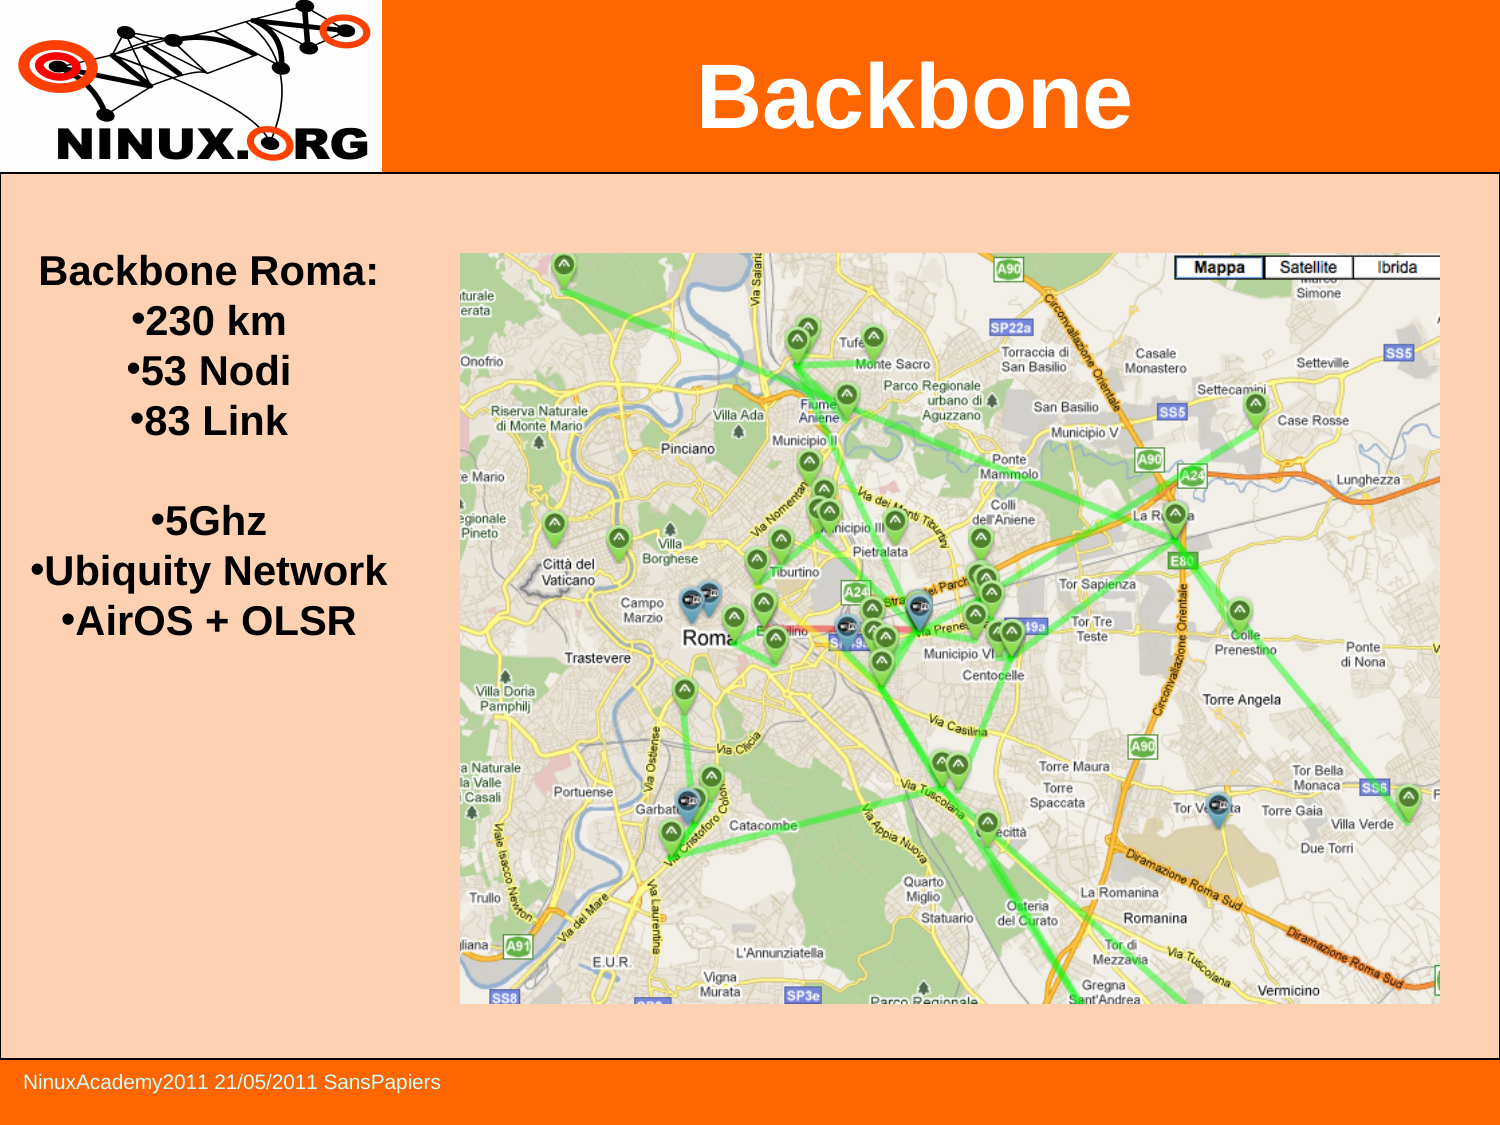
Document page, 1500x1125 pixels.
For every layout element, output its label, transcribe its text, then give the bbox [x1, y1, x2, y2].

text_box Backbone Roma: 230 km 53 Nodi 83 Link 5Ghz Ubiquity Network AirOS + OLSR [15, 236, 461, 652]
text_box Backbone [649, 29, 1150, 155]
picture [460, 253, 1440, 1004]
picture [0, 0, 382, 172]
text_box NinuxAcademy2011 21/05/2011 SansPapiers [23, 1070, 503, 1095]
